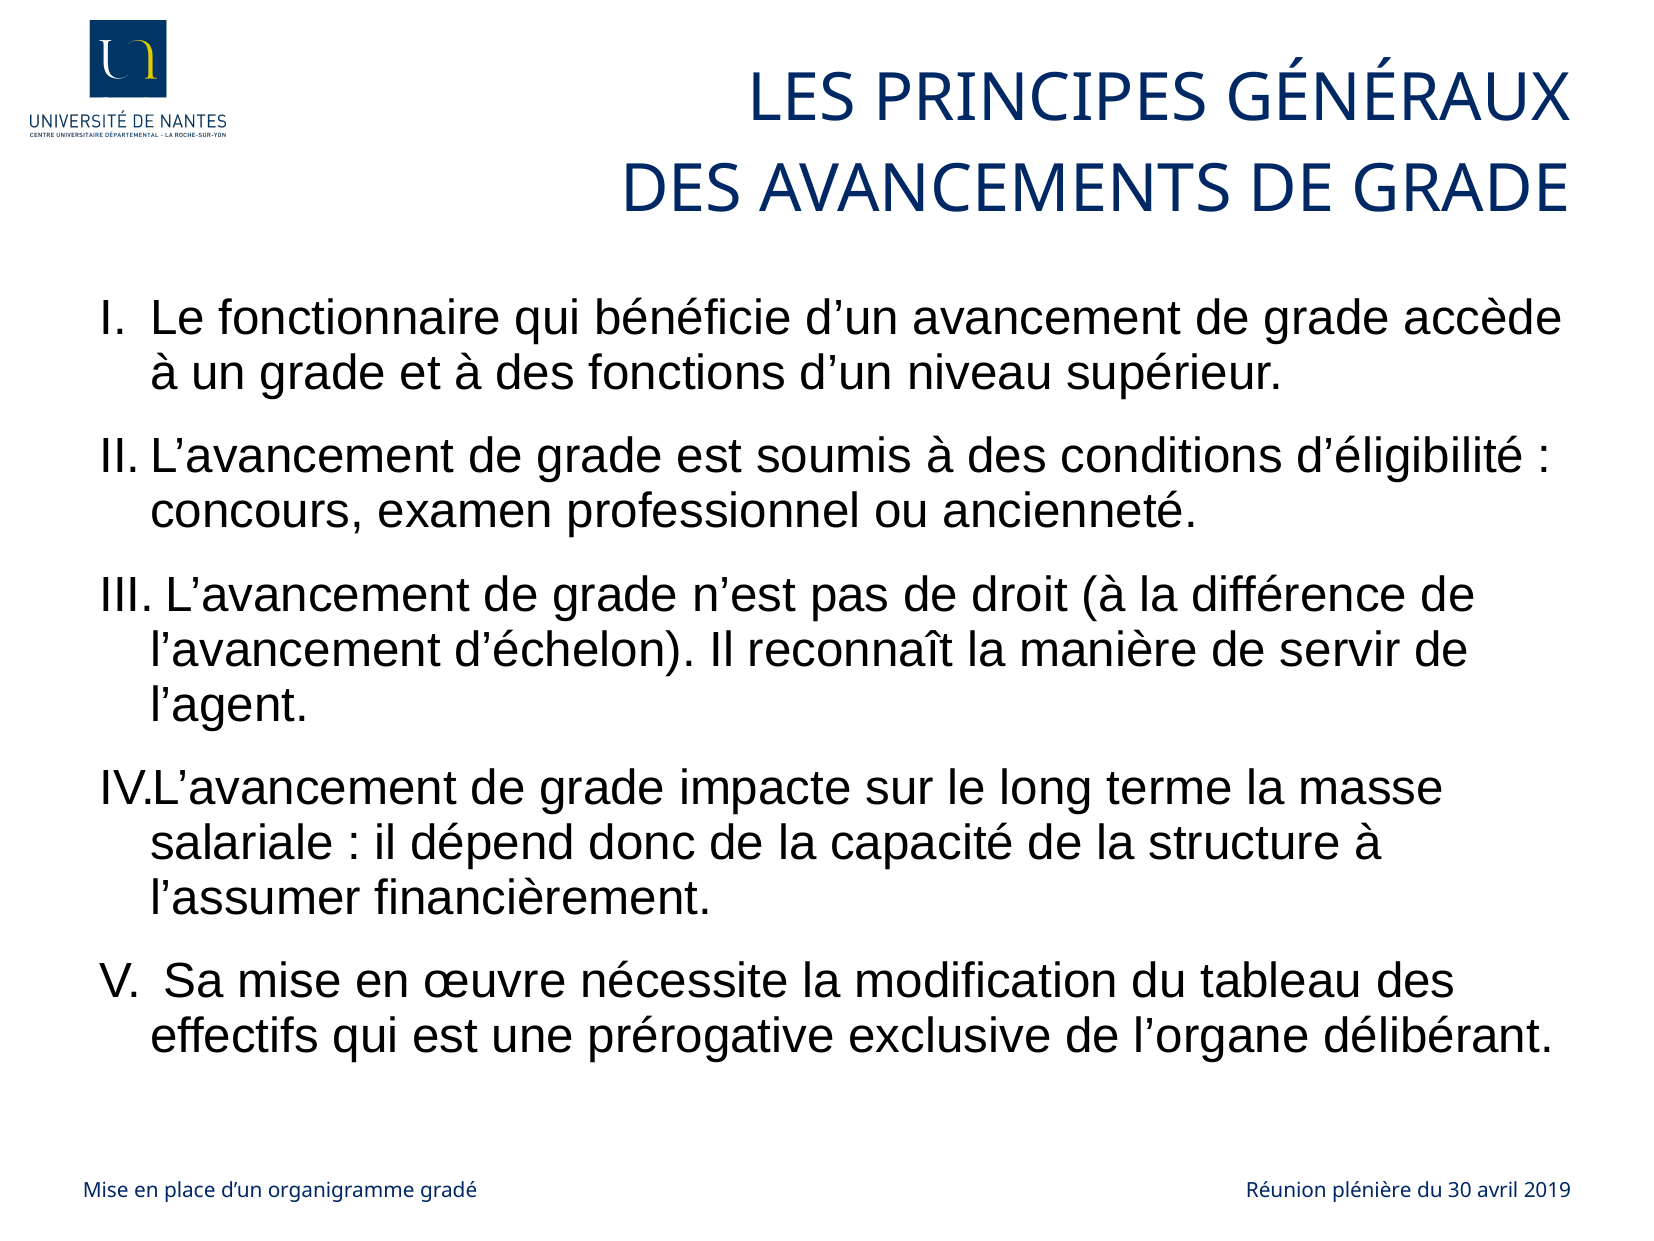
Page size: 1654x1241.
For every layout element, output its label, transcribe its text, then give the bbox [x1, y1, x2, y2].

list Le fonctionnaire qui bénéficie d’un avancement de grade accède à un grade et à des fonctions d’un niveau supérieur. L’avancement de grade est soumis à des conditions d’éligibilité : concours, examen professionnel ou ancienneté. L’avancement de grade n’est pas de droit (à la différence de l’avancement d’échelon). Il reconnaît la manière de servir de l’agent. L’avancement de grade impacte sur le long terme la masse salariale : il dépend donc de la capacité de la structure à l’assumer financièrement. Sa mise en œuvre nécessite la modification du tableau des effectifs qui est une prérogative exclusive de l’organe délibérant. [82, 290, 1571, 1117]
title Les principes généraux des avancements de grade [264, 49, 1571, 257]
picture [30, 20, 226, 137]
